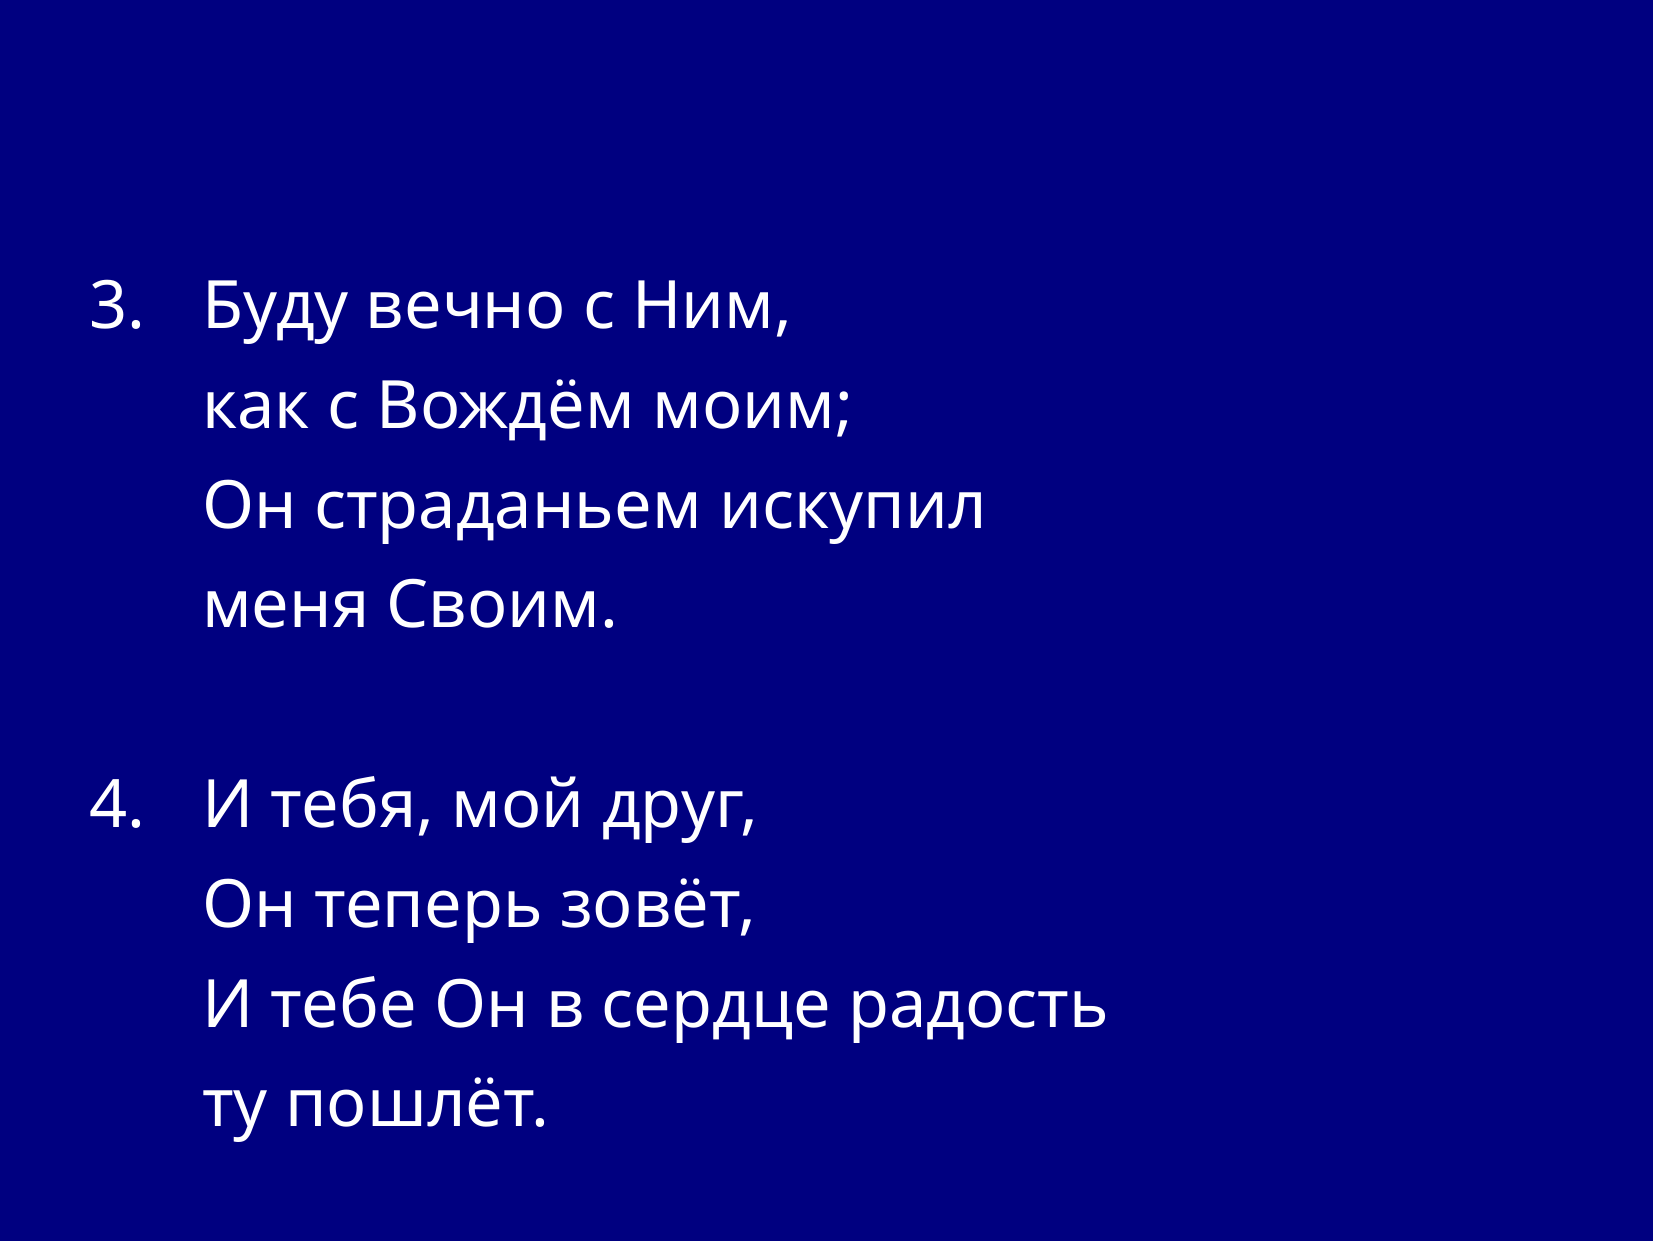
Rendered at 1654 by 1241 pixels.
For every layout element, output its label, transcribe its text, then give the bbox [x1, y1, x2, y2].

text_box 3. Буду вечно с Ним, как с Вождём моим; Он страданьем искупил меня Своим. 4. И тебя, мой друг, Он теперь зовёт, И тебе Он в сердце радость ту пошлёт. [75, 150, 1576, 1163]
